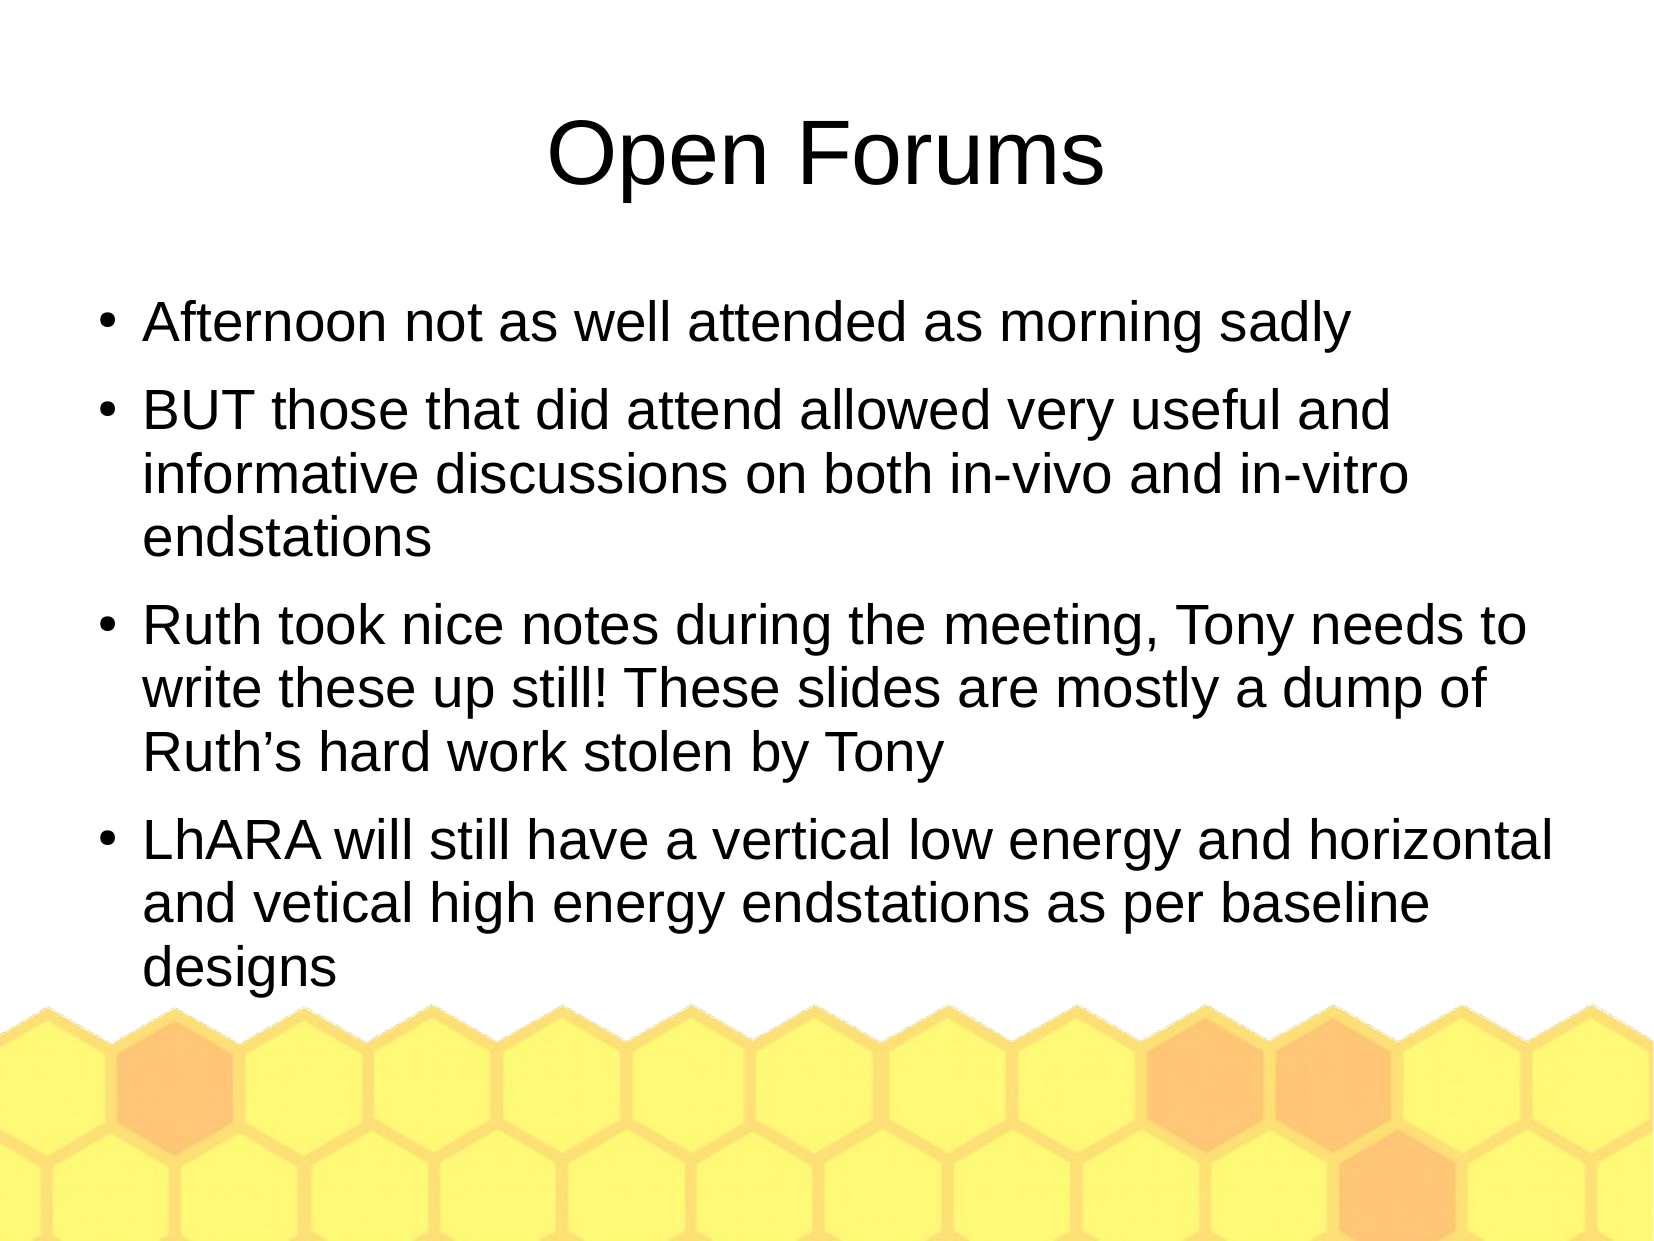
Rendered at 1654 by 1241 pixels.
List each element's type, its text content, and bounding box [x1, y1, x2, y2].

picture [0, 1001, 1654, 1241]
title Open Forums [82, 49, 1571, 257]
list Afternoon not as well attended as morning sadly BUT those that did attend allowed very useful and informative discussions on both in-vivo and in-vitro endstations Ruth took nice notes during the meeting, Tony needs to write these up still! These slides are mostly a dump of Ruth’s hard work stolen by Tony LhARA will still have a vertical low energy and horizontal and vetical high energy endstations as per baseline designs [82, 290, 1571, 1010]
